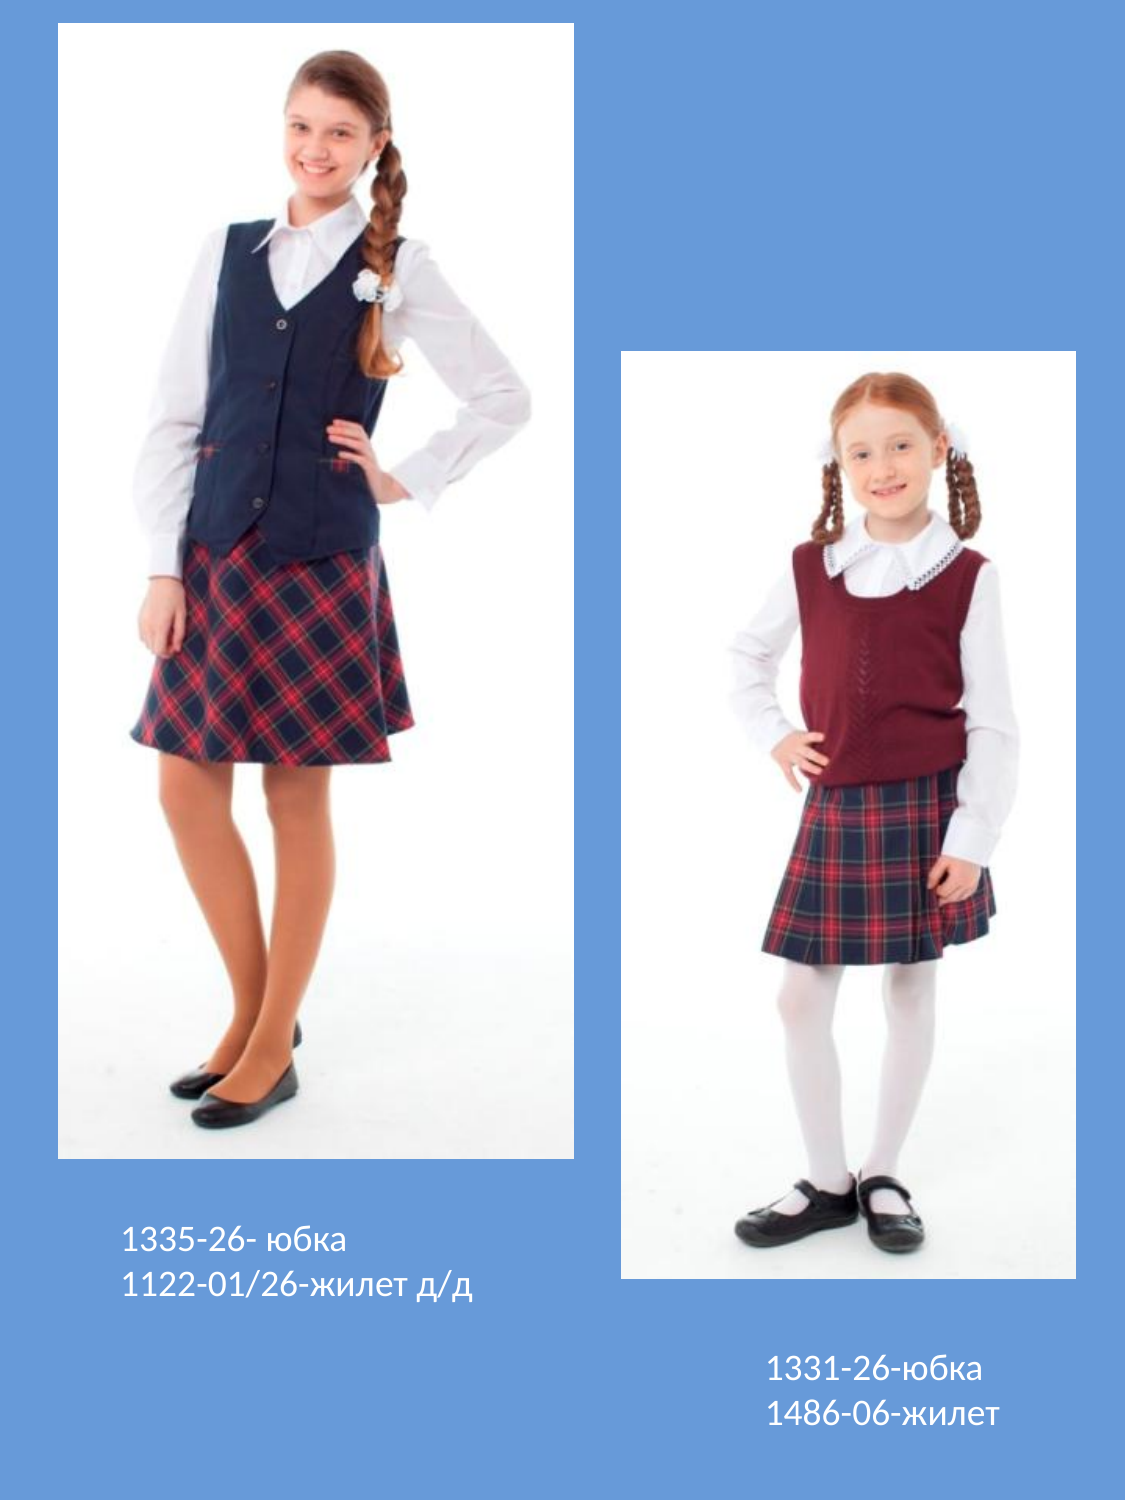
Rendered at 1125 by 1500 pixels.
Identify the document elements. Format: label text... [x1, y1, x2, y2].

picture [621, 351, 1076, 1279]
text_box 1335-26- юбка 1122-01/26-жилет д/д [105, 1148, 516, 1325]
picture [58, 23, 574, 1159]
text_box 1331-26-юбка 1486-06-жилет [750, 1277, 1090, 1454]
